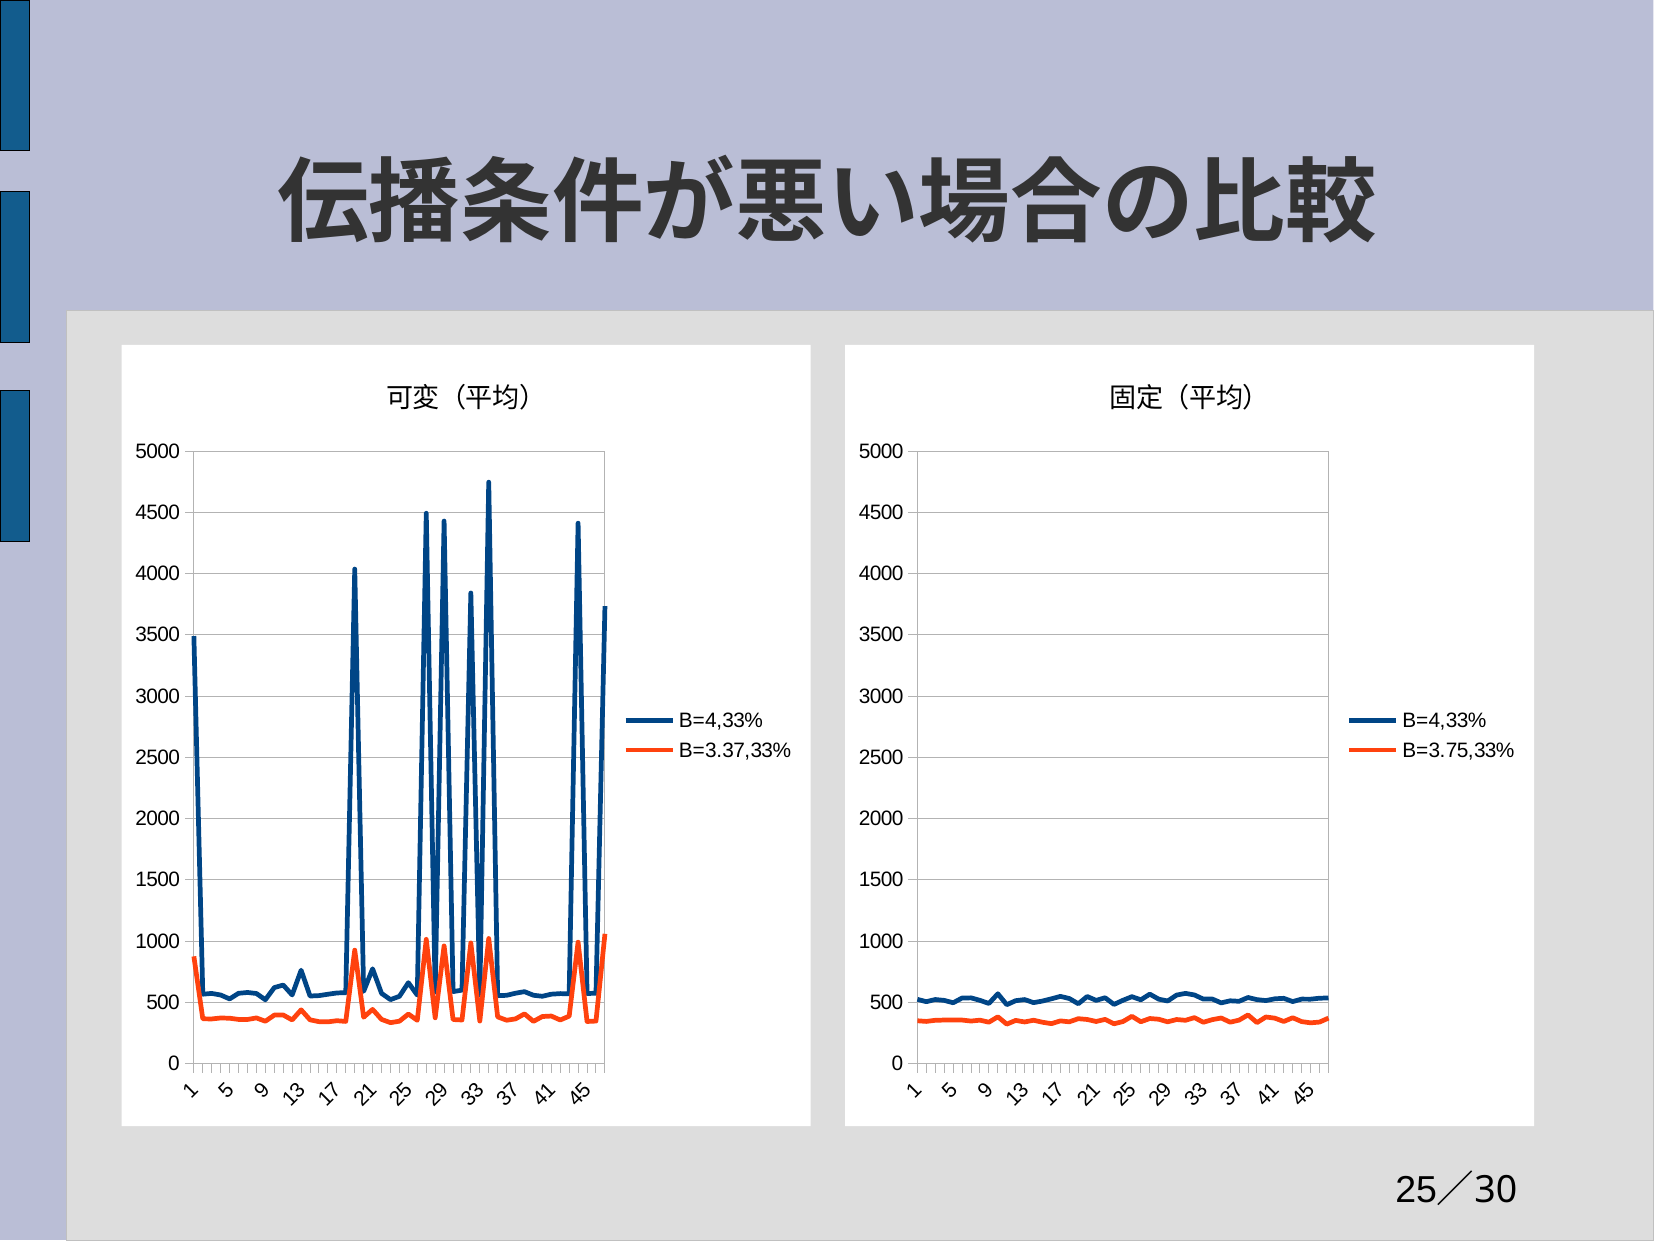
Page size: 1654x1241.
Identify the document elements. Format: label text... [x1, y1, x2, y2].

title 伝播条件が悪い場合の比較 [121, 91, 1534, 299]
chart [845, 344, 1535, 1127]
chart [121, 344, 811, 1127]
